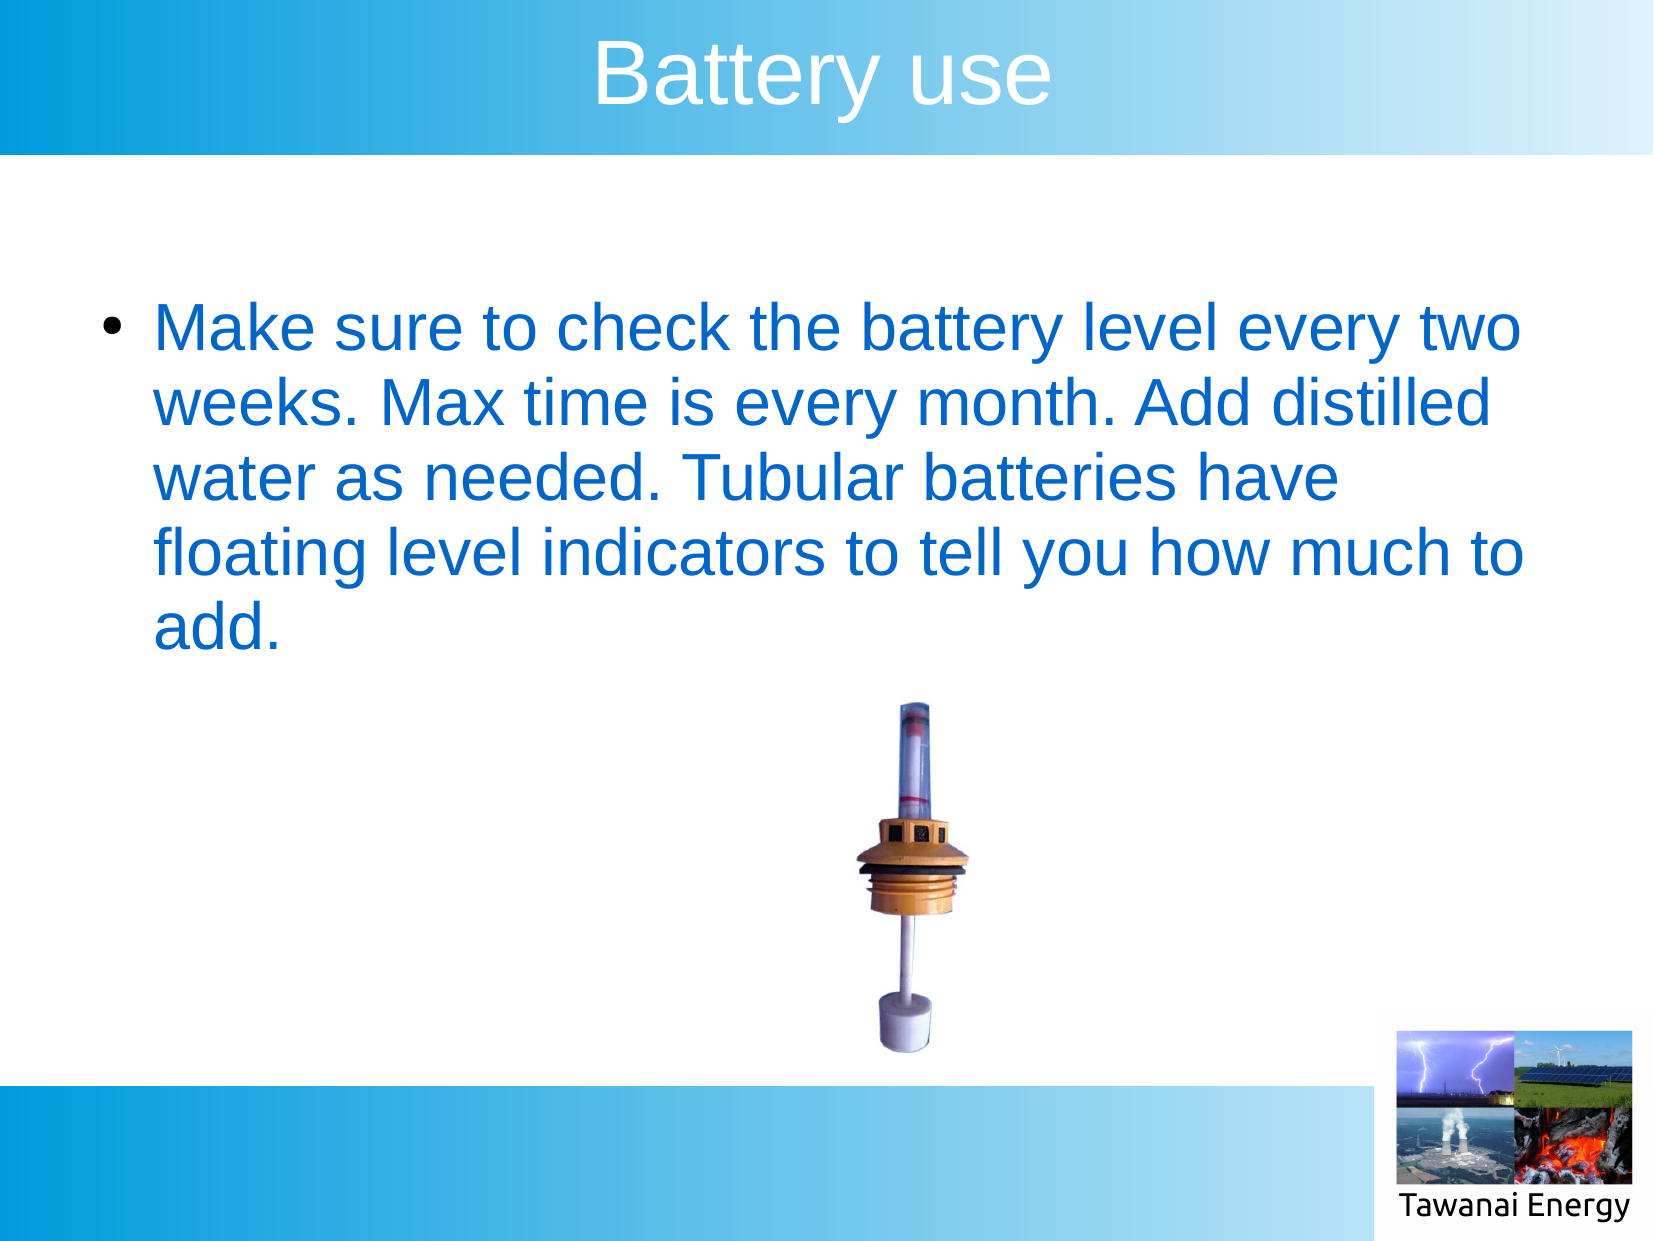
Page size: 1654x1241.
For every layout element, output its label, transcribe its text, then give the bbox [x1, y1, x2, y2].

picture [1374, 1009, 1654, 1241]
list Make sure to check the battery level every two weeks. Max time is every month. Add distilled water as needed. Tubular batteries have floating level indicators to tell you how much to add. [82, 290, 1571, 1010]
picture [714, 659, 1126, 1071]
title Battery use [79, 20, 1568, 126]
